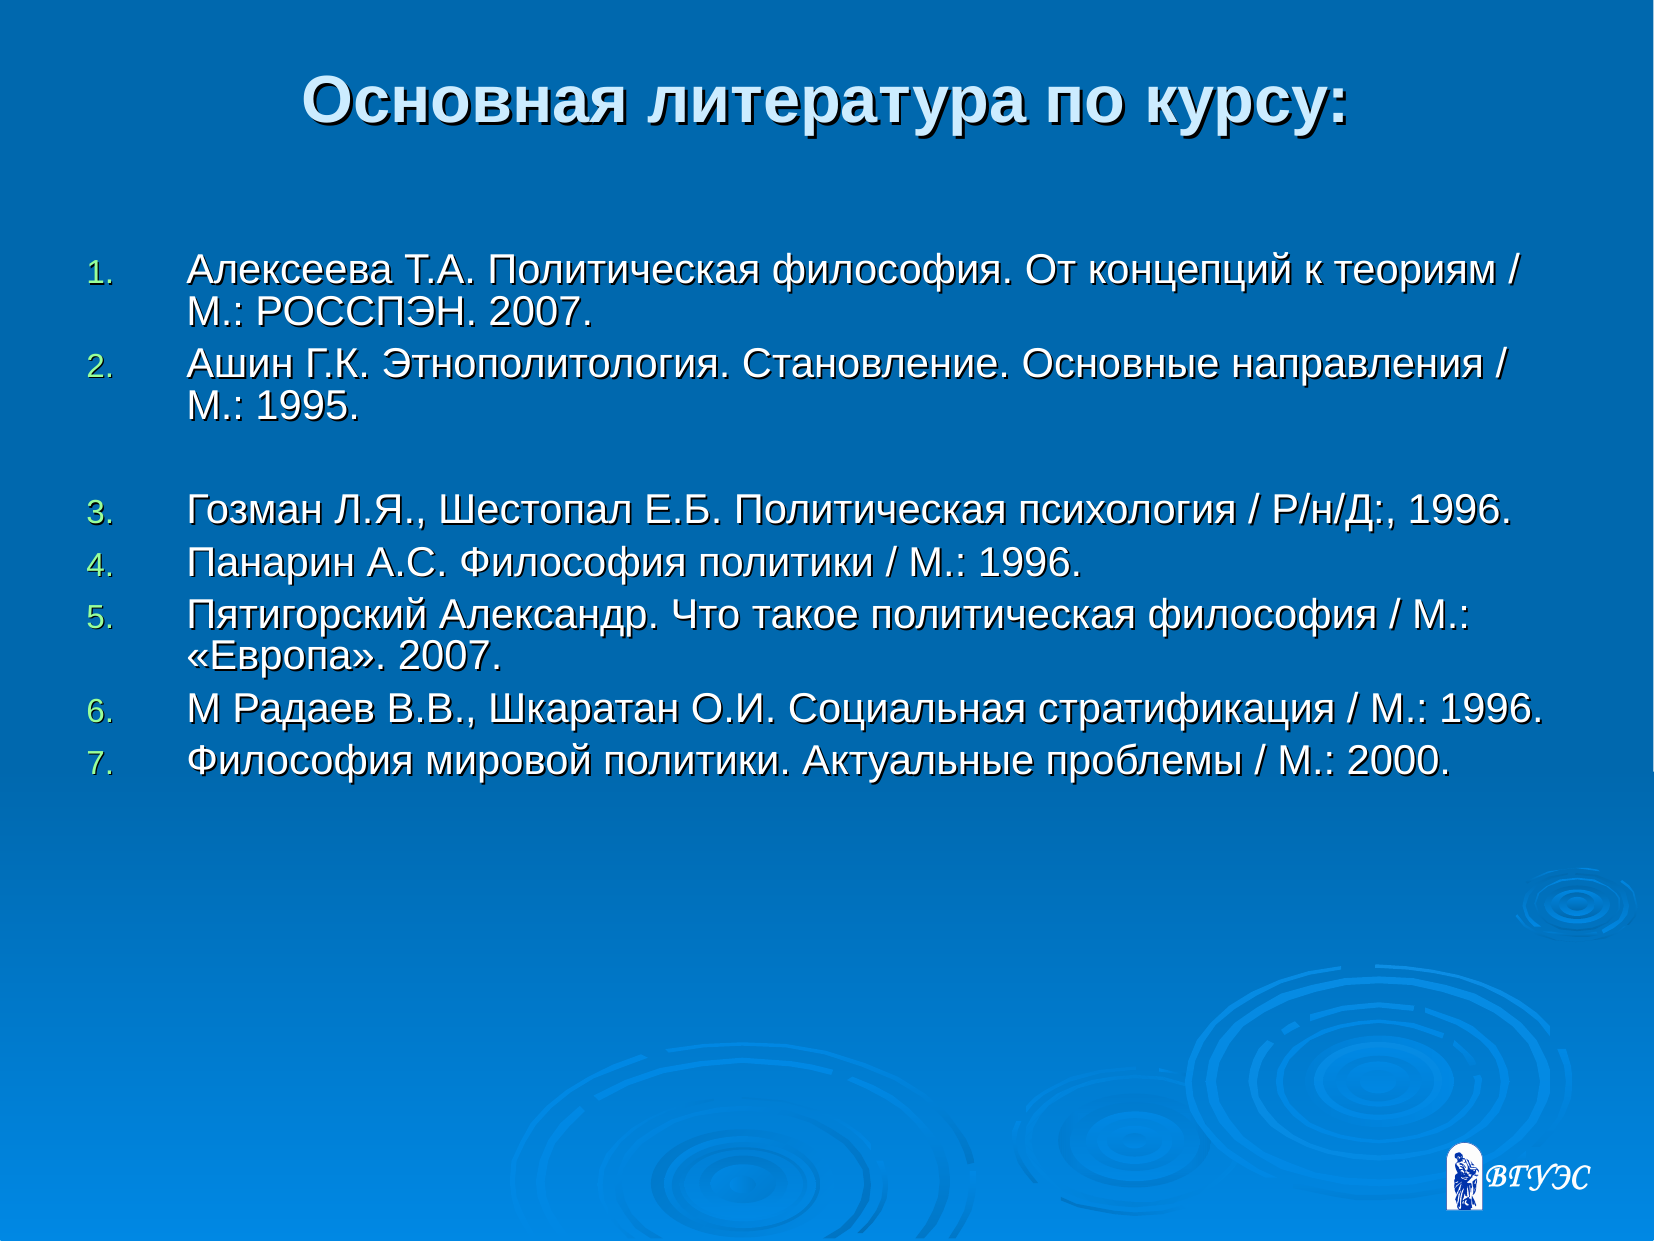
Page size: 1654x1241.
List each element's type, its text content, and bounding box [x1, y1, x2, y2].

picture [1446, 1142, 1592, 1211]
subtitle Алексеева Т.А. Политическая философия. От концепций к теориям / М.: РОССПЭН. 2007. Ашин Г.К. Этнополитология. Становление. Основные направления / М.: 1995. Гозман Л.Я., Шестопал Е.Б. Политическая психология / Р/н/Д:, 1996. Панарин А.С. Философия политики / М.: 1996. Пятигорский Александр. Что такое политическая философия / М.: «Европа». 2007. М Радаев В.В., Шкаратан О.И. Социальная стратификация / М.: 1996. Философия мировой политики. Актуальные проблемы / М.: 2000. [71, 242, 1574, 1211]
title Основная литература по курсу: [123, 38, 1530, 145]
